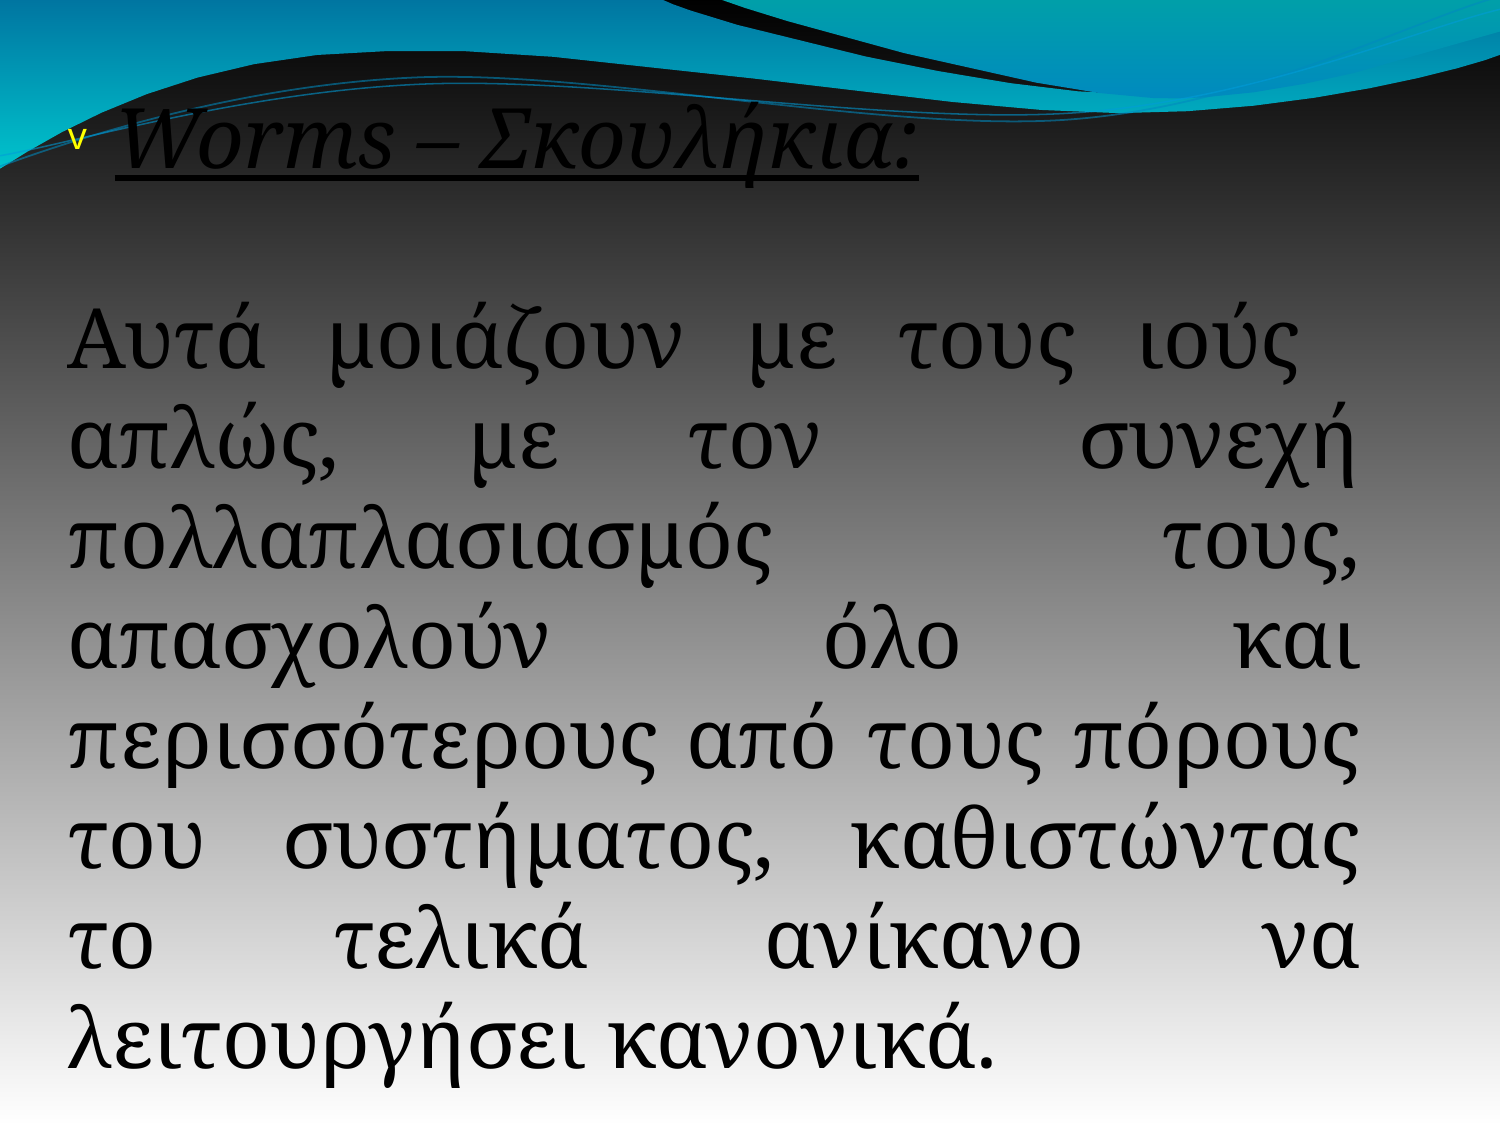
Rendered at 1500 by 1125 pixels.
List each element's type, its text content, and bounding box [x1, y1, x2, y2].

text_box Worms – Σκουλήκια: Αυτά μοιάζουν με τους ιούς απλώς, με τον συνεχή πολλαπλασιασμός τους, απασχολούν όλο και περισσότερους από τους πόρους του συστήματος, καθιστώντας το τελικά ανίκανο να λειτουργήσει κανονικά. [53, 78, 1376, 1093]
